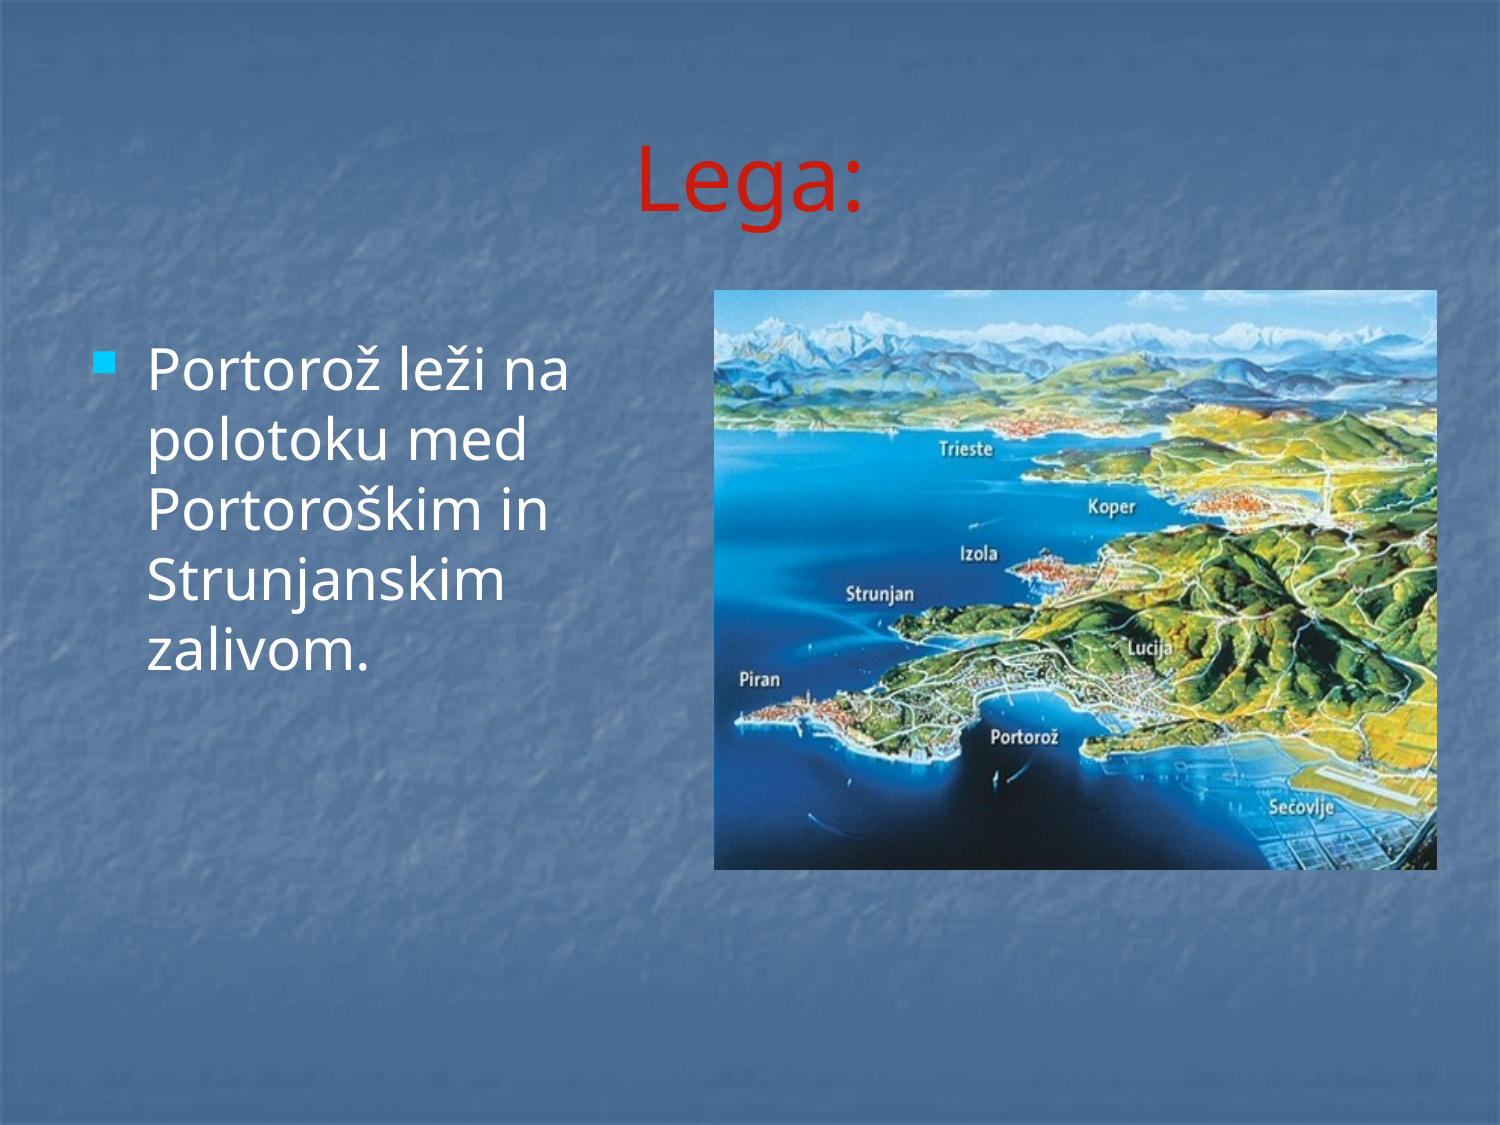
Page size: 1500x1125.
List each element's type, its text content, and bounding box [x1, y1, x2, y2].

list Portorož leži na polotoku med Portoroškim in Strunjanskim zalivom. [75, 324, 738, 1000]
picture [0, 0, 1500, 1125]
title Lega: [75, 62, 1425, 288]
